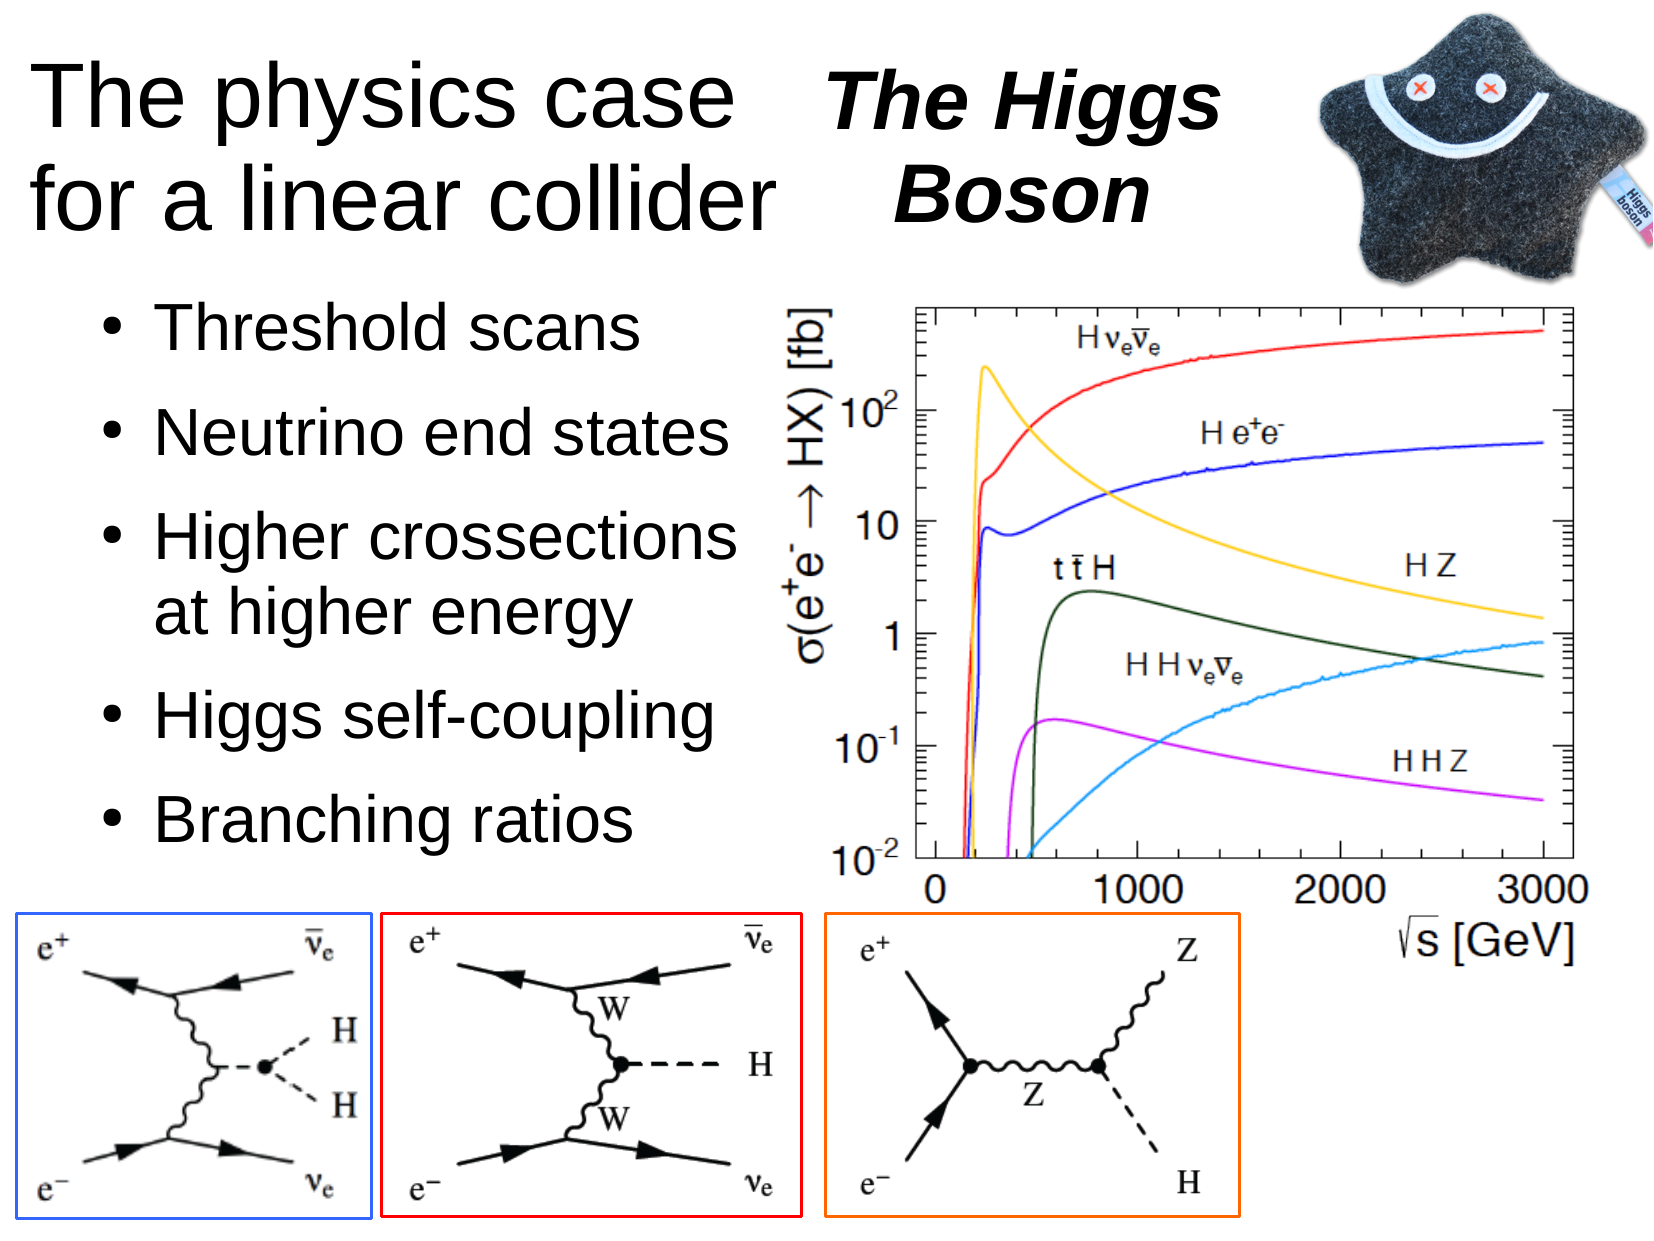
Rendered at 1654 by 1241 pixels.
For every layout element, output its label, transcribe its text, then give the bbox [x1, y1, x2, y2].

picture [383, 1, 1653, 1216]
picture [827, 915, 1238, 1216]
picture [18, 915, 370, 1217]
text_box The Higgs Boson [753, 46, 1294, 248]
list Threshold scans Neutrino end states Higher crossections at higher energy Higgs self-coupling Branching ratios [82, 290, 743, 931]
title The physics case for a linear collider [29, 43, 802, 251]
